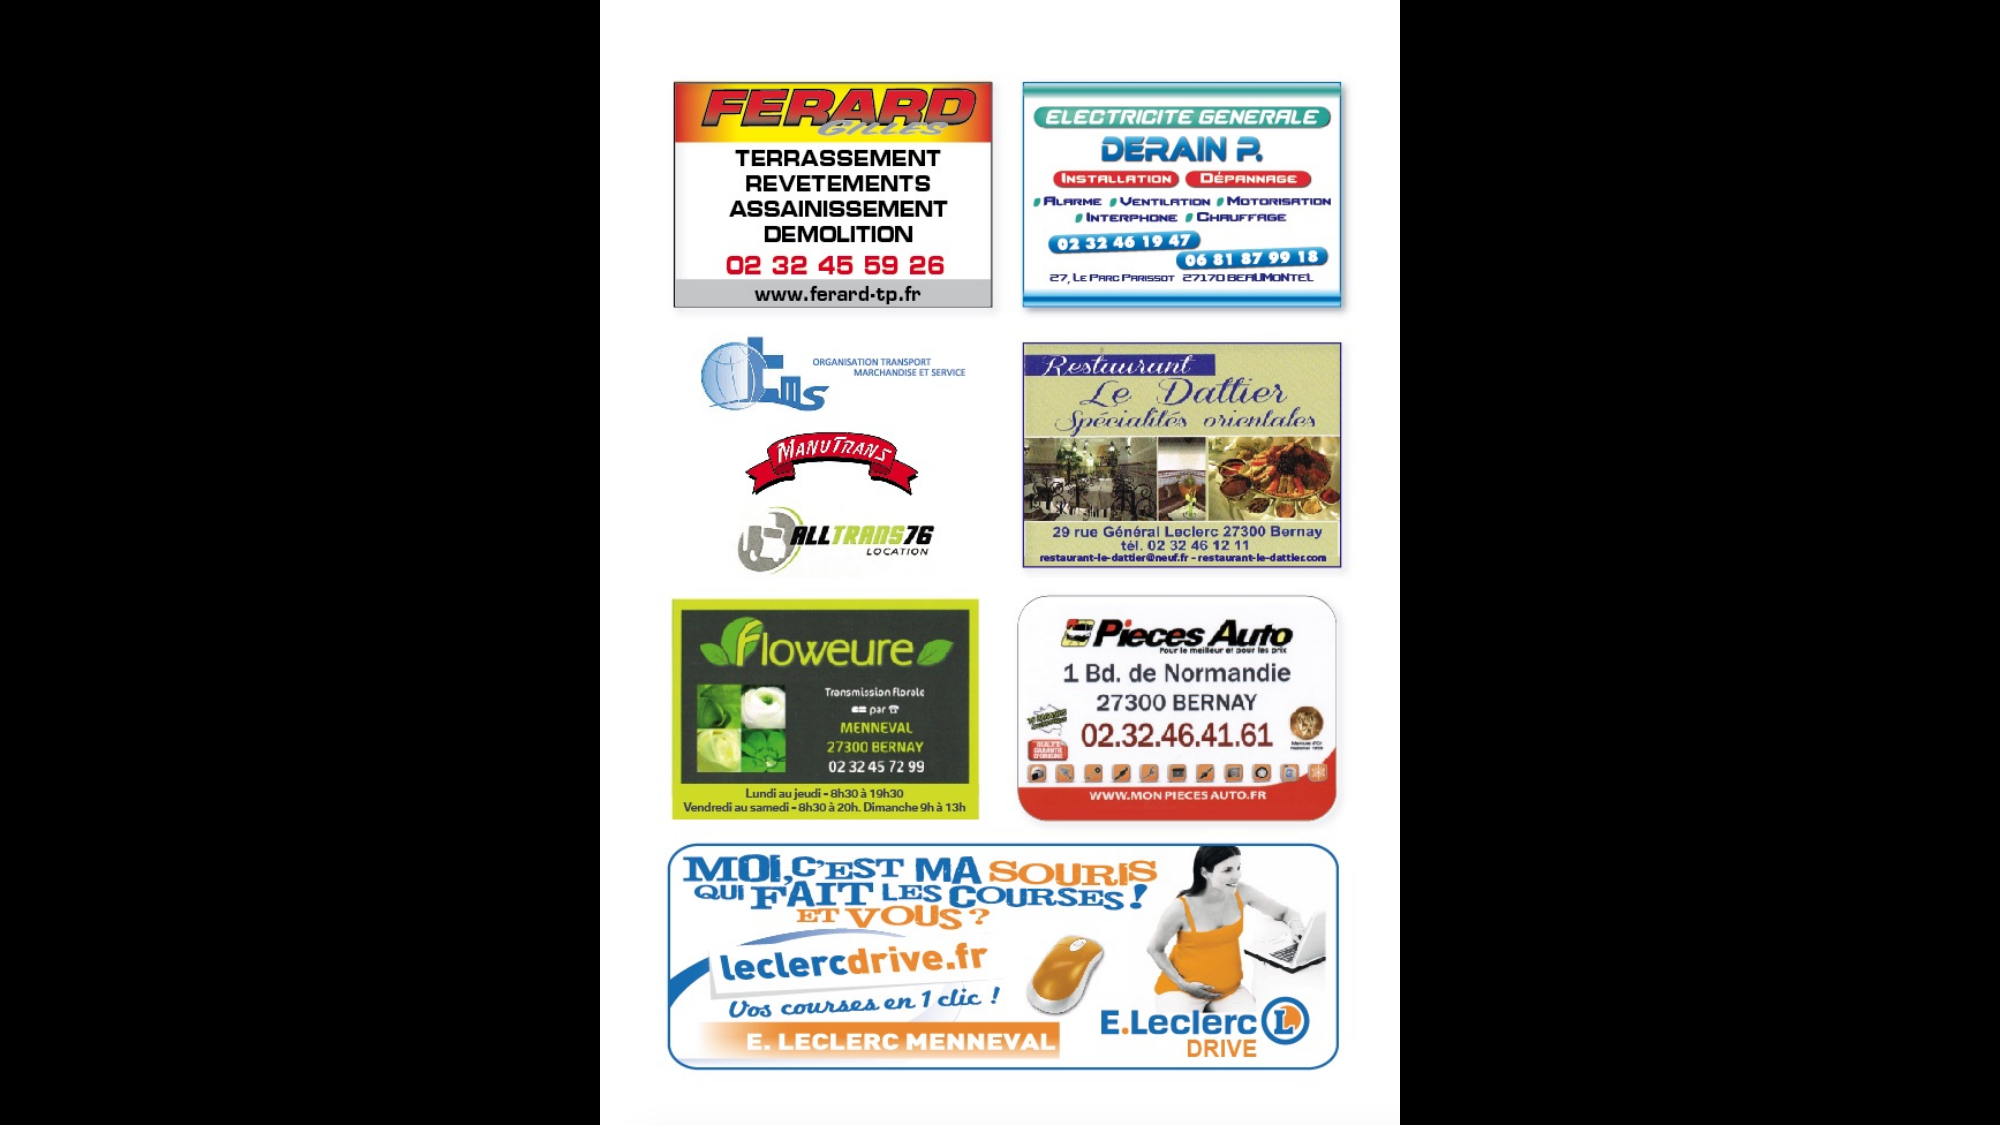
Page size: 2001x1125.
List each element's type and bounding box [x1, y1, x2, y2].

picture [600, 0, 1400, 1125]
